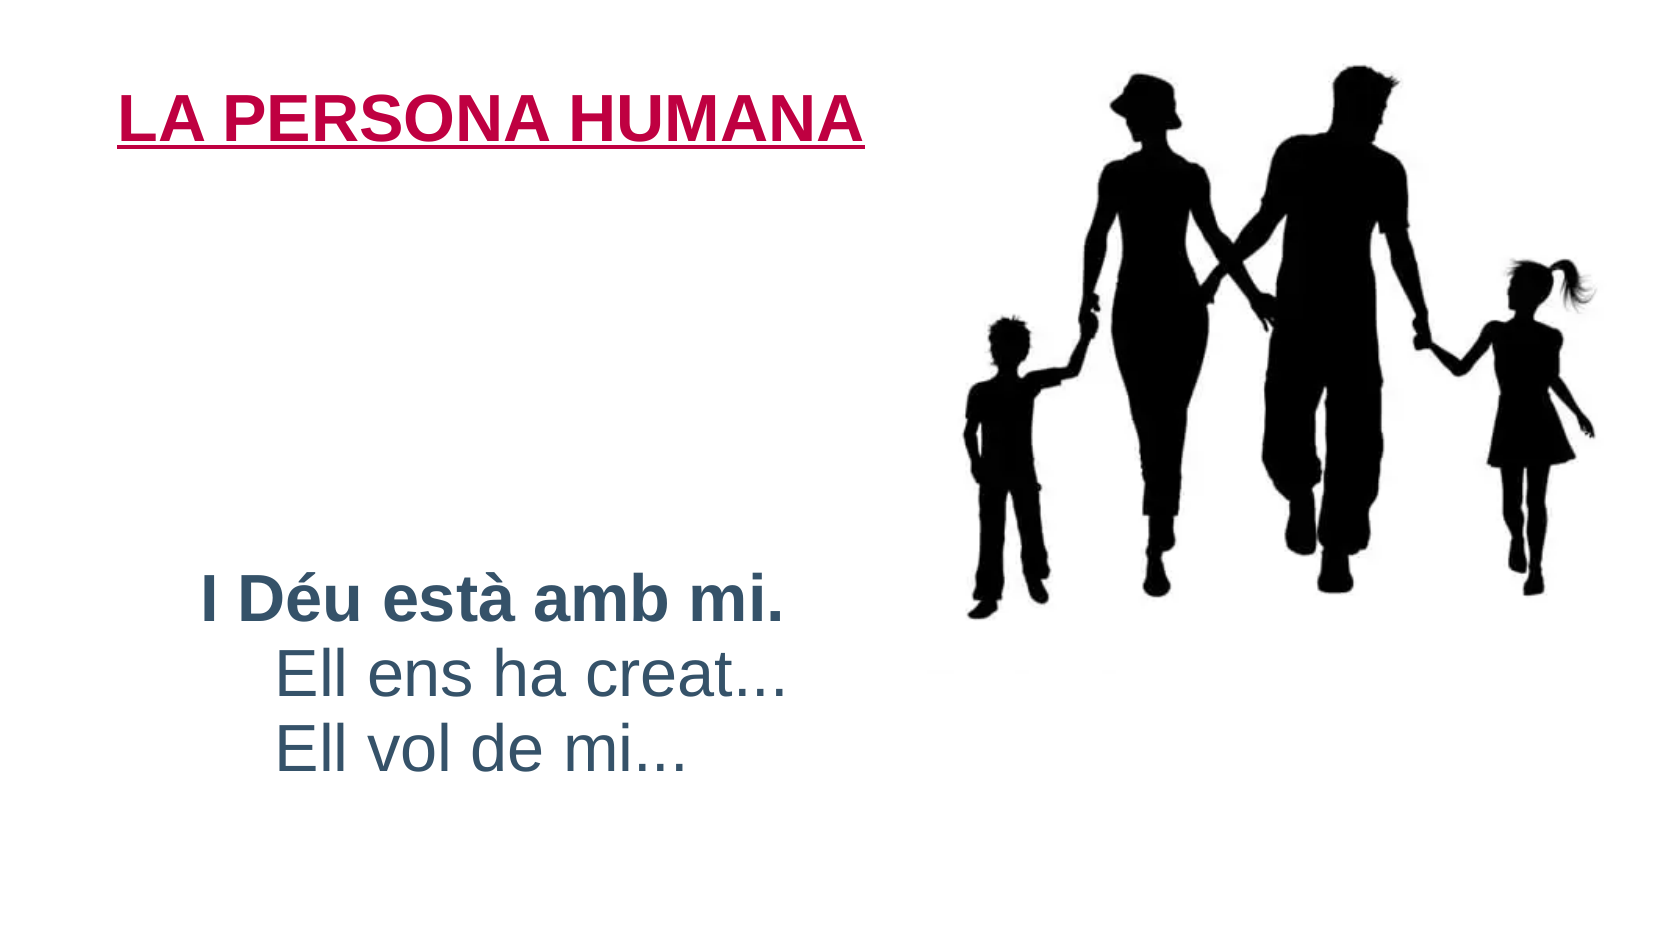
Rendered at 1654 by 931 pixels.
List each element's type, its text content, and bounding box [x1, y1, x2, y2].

text_box LA PERSONA HUMANA [117, 70, 1051, 166]
picture [909, 5, 1654, 674]
subtitle I Déu està amb mi. Ell ens ha creat... Ell vol de mi... [200, 519, 1583, 827]
